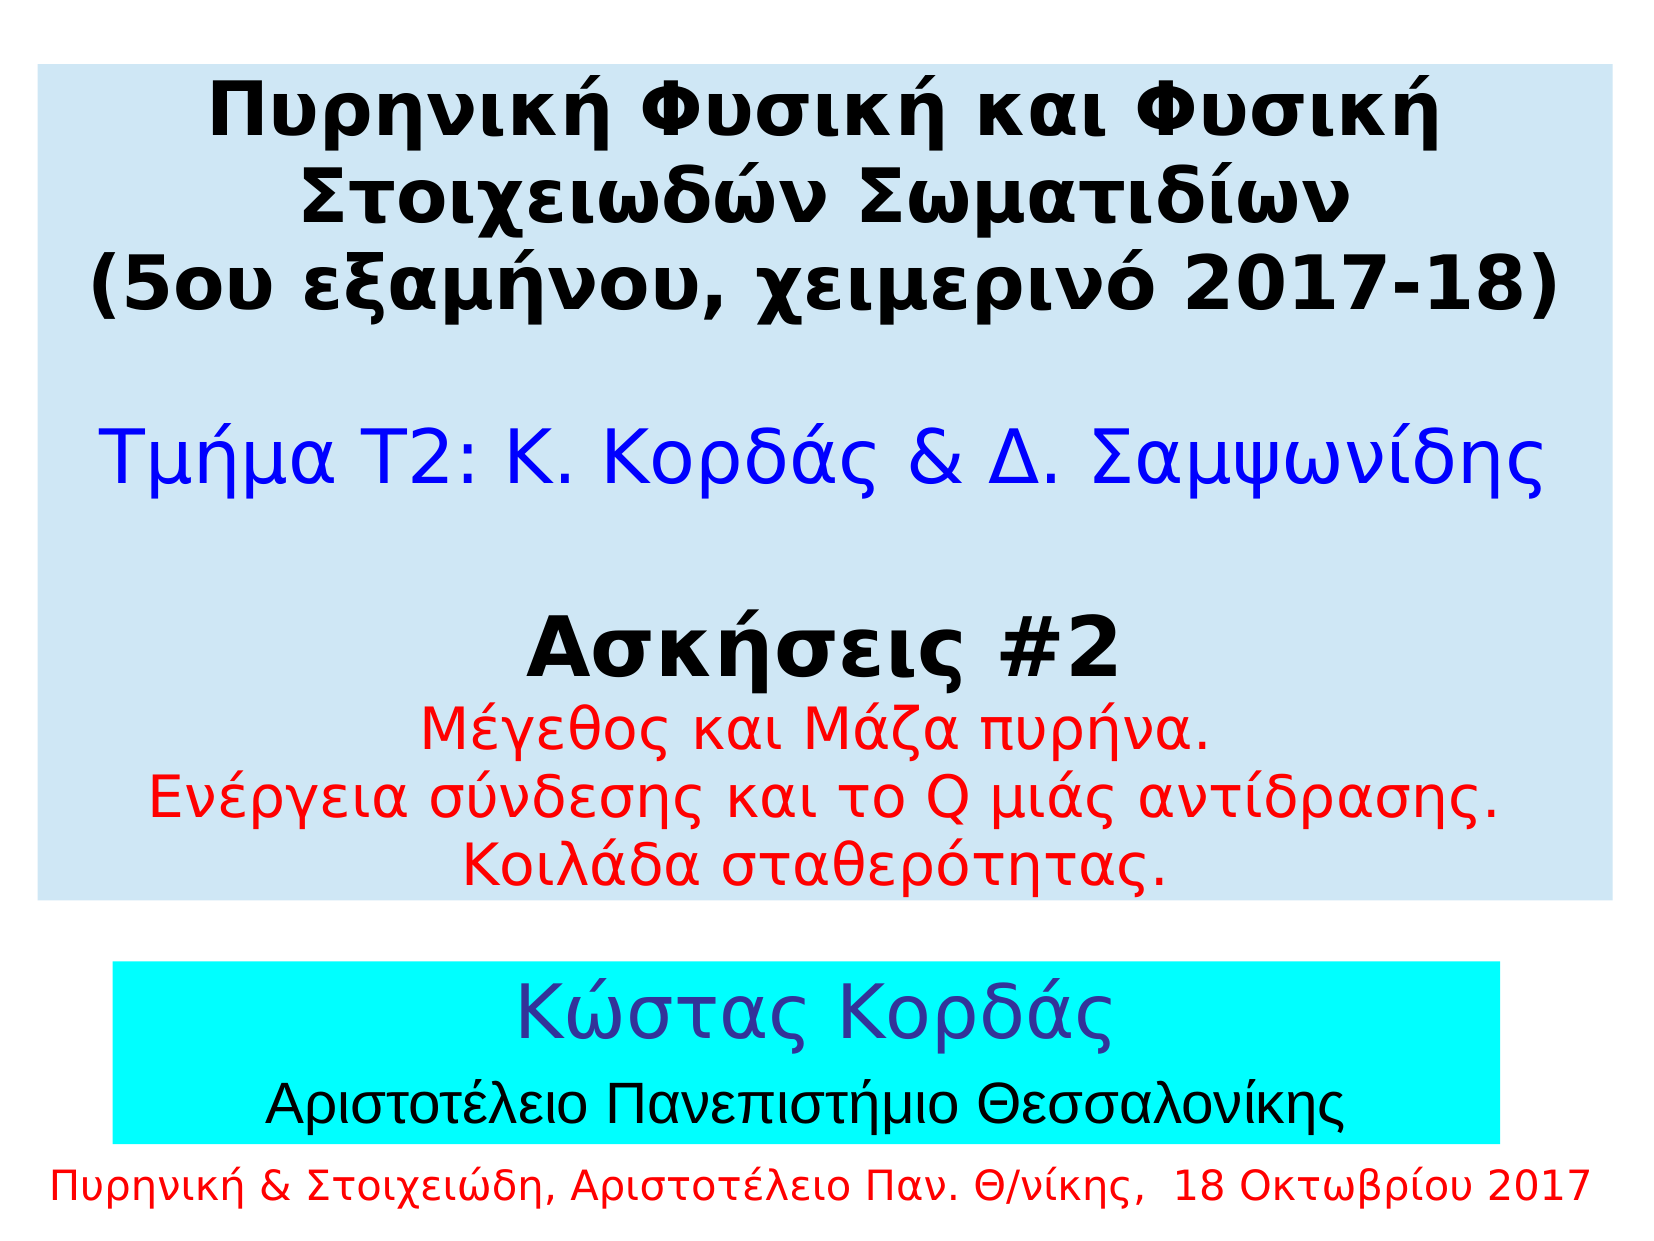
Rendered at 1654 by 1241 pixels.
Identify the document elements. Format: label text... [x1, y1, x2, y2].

text_box Πυρηνική & Στοιχειώδη, Αριστοτέλειο Παν. Θ/νίκης, 18 Οκτωβρίου 2017 [33, 1154, 1609, 1219]
text_box Κώστας Κορδάς Αριστοτέλειο Πανεπιστήμιο Θεσσαλονίκης [112, 961, 1501, 1145]
title Πυρηνική Φυσική και Φυσική Στοιχειωδών Σωματιδίων (5ου εξαμήνου, χειμερινό 2017-18) Τμήμα T2: Κ. Κορδάς & Δ. Σαμψωνίδης Ασκήσεις #2 Μέγεθος και Μάζα πυρήνα. Ενέργεια σύνδεσης και το Q μιάς αντίδρασης. Κοιλάδα σταθερότητας. [37, 64, 1613, 901]
